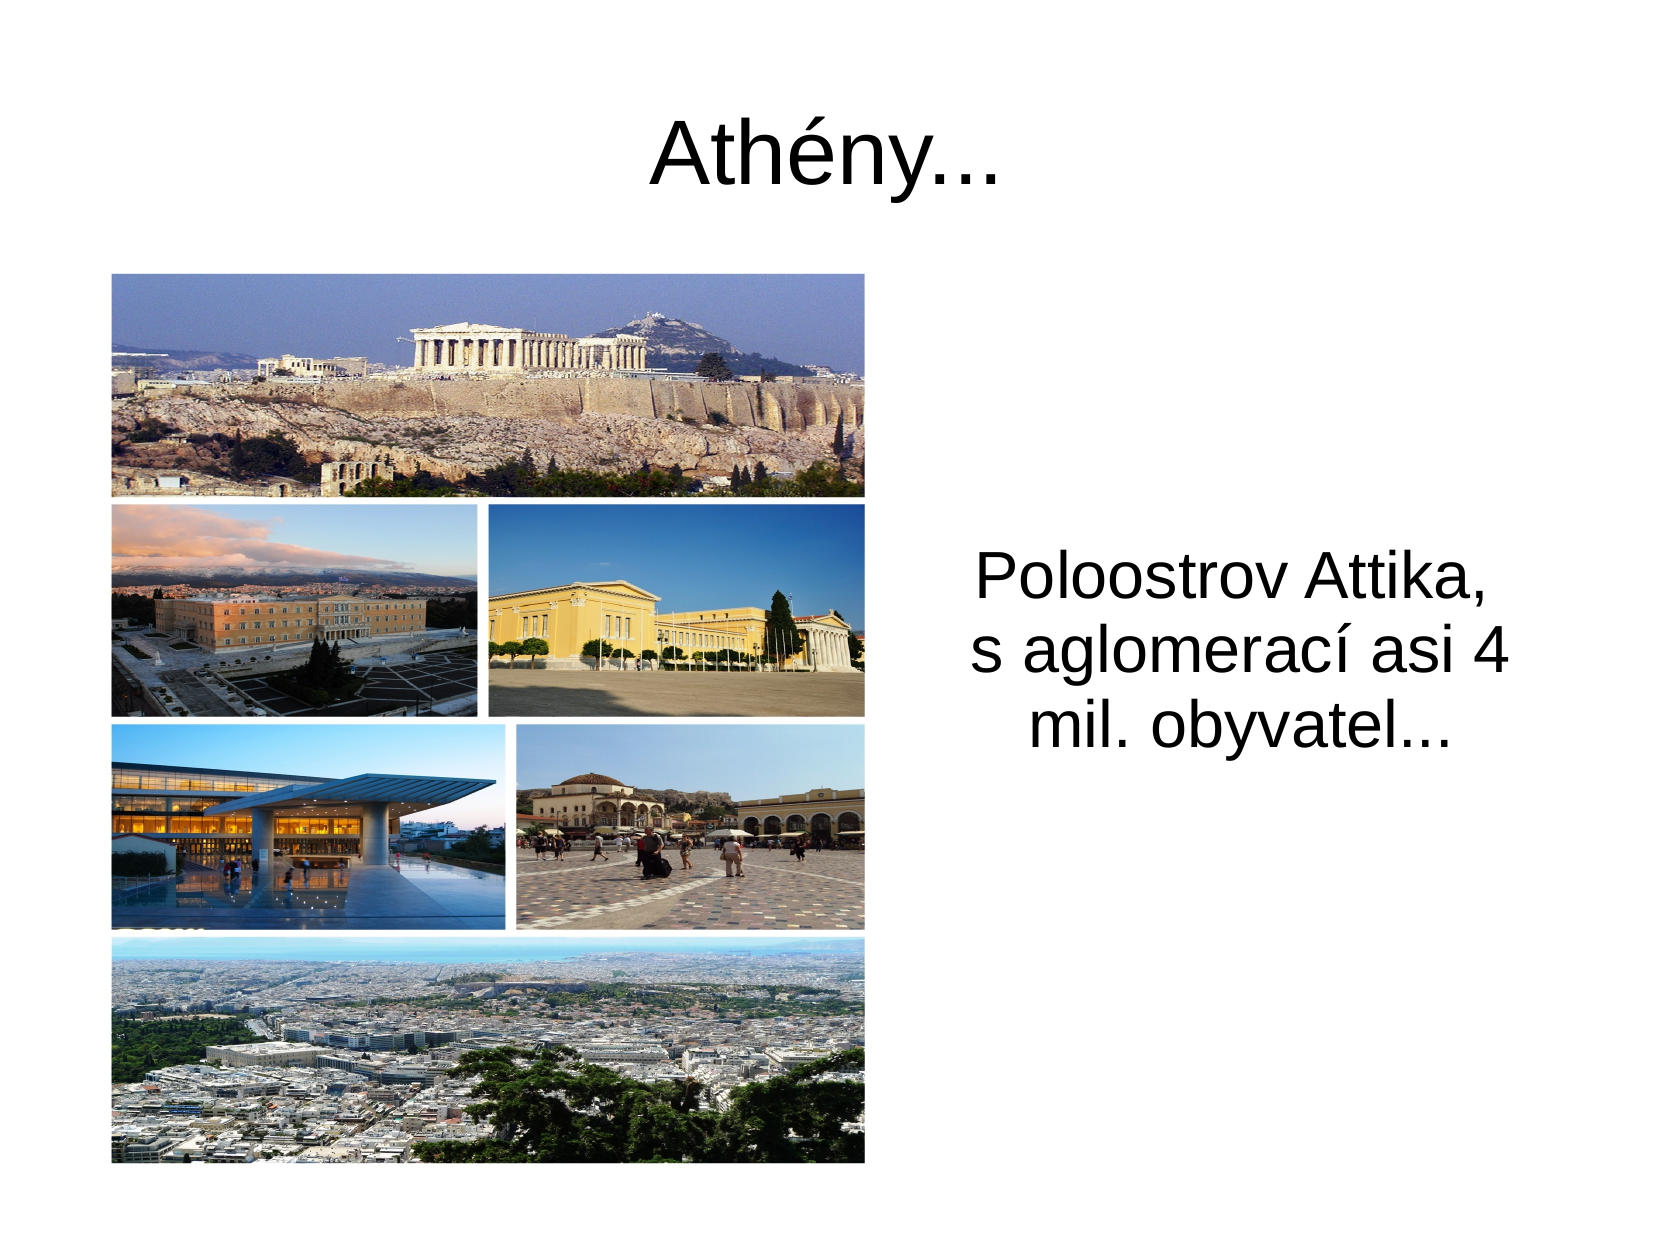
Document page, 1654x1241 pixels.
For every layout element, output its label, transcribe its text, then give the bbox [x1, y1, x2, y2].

title Athény... [82, 49, 1571, 257]
picture [100, 266, 875, 1170]
subtitle Poloostrov Attika, s aglomerací asi 4 mil. obyvatel... [944, 290, 1538, 1010]
